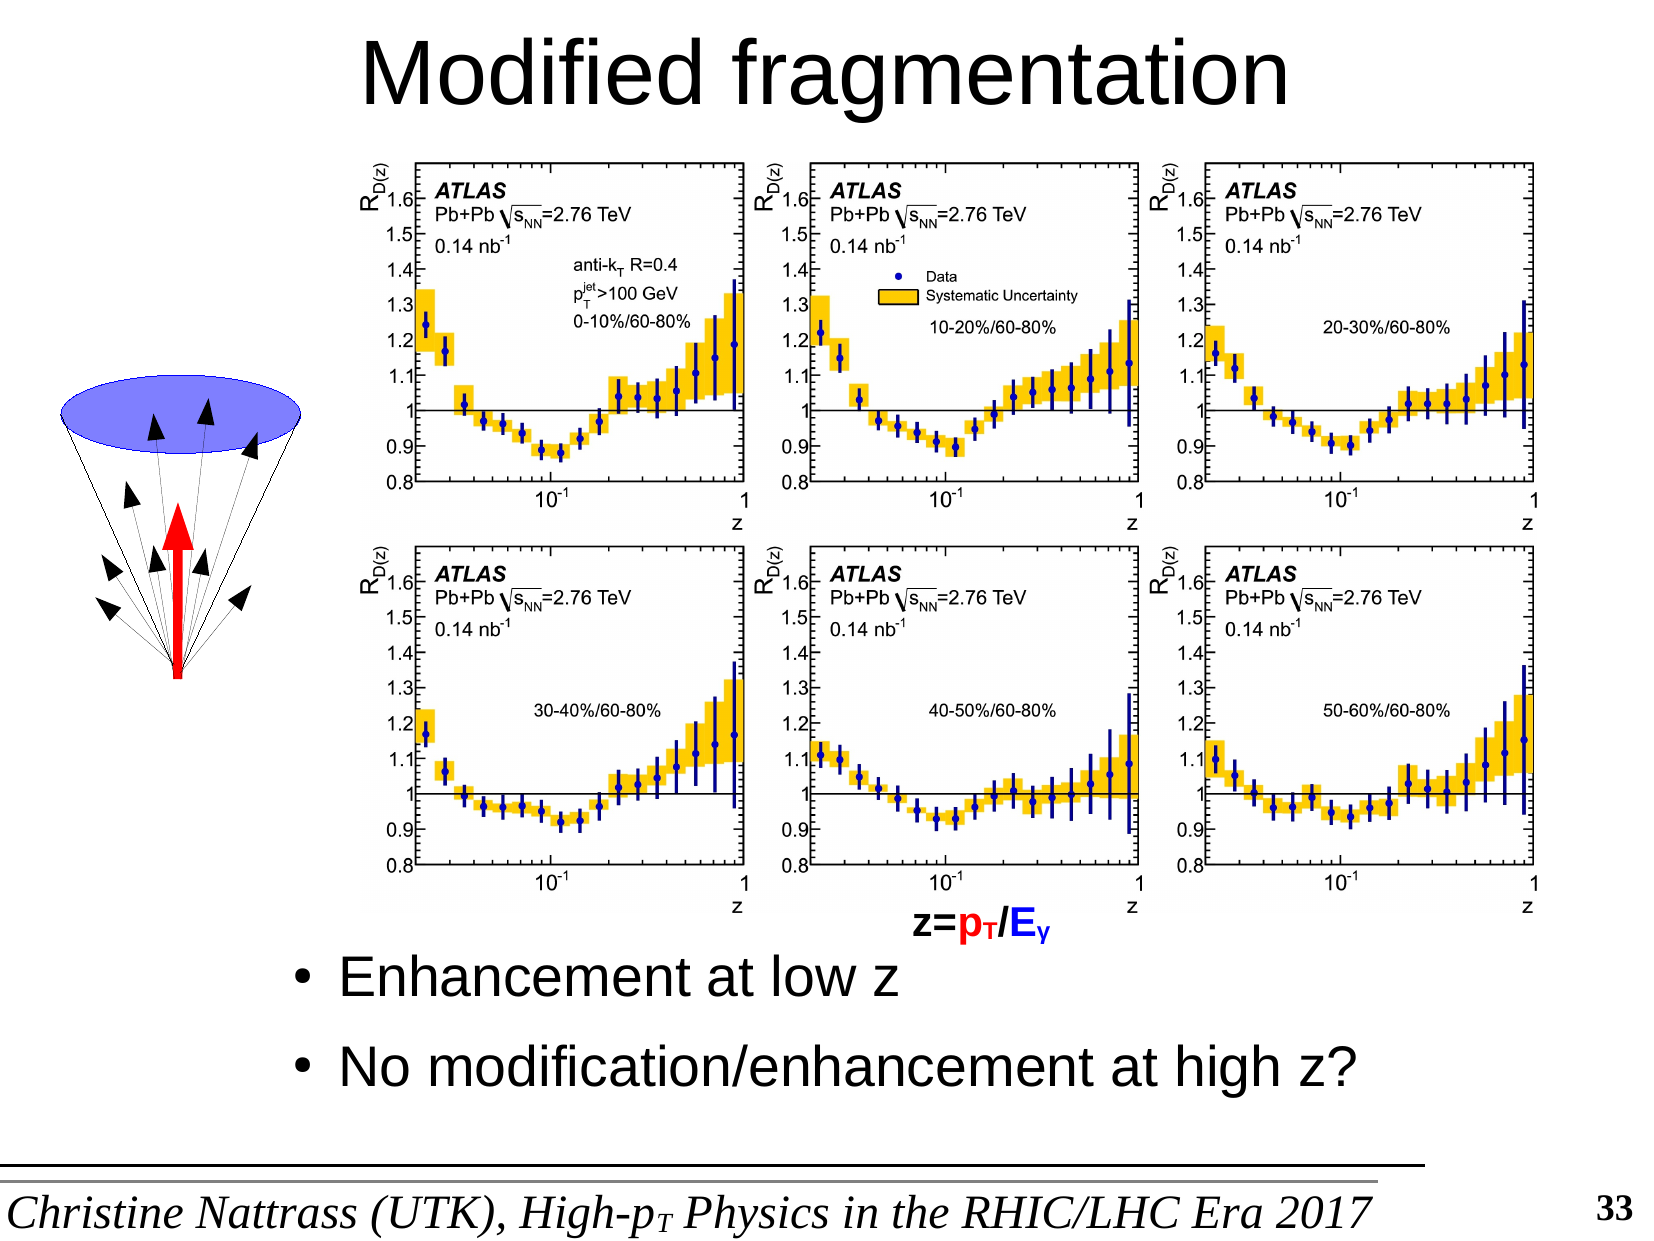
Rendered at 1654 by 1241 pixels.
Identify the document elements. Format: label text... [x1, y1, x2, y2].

title Modified fragmentation [82, 8, 1571, 138]
picture [360, 162, 1537, 913]
text_box [60, 375, 301, 454]
text_box z=pT/Eγ [897, 891, 1066, 967]
list Enhancement at low z No modification/enhancement at high z? [277, 945, 1422, 1101]
